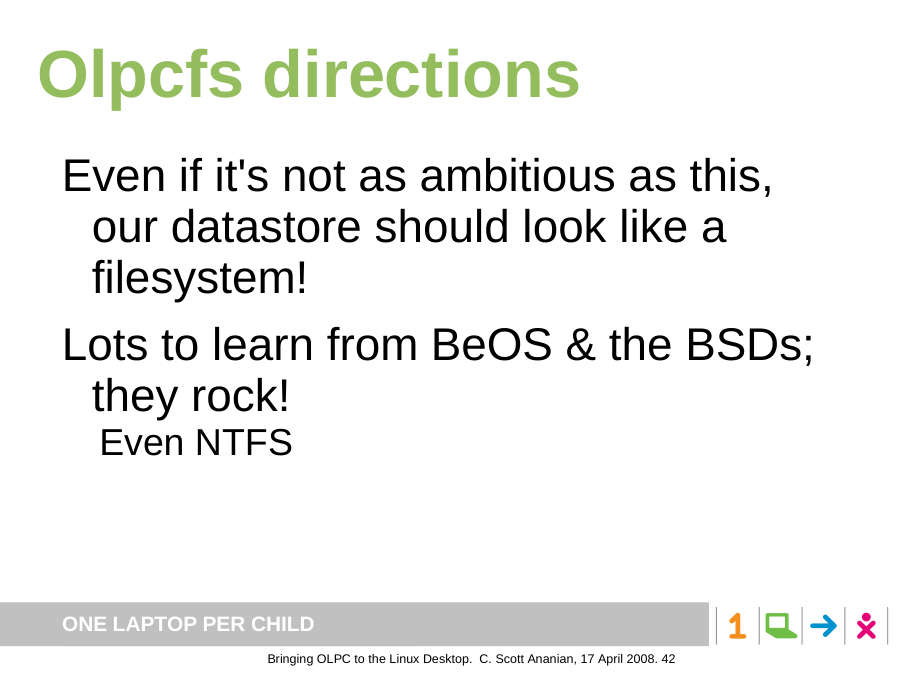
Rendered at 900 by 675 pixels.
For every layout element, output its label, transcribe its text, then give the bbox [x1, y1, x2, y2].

picture [844, 598, 897, 654]
title Olpcfs directions [37, 37, 856, 225]
list Even if it's not as ambitious as this, our datastore should look like a filesystem! Lots to learn from BeOS & the BSDs; they rock! Even NTFS [61, 150, 844, 675]
